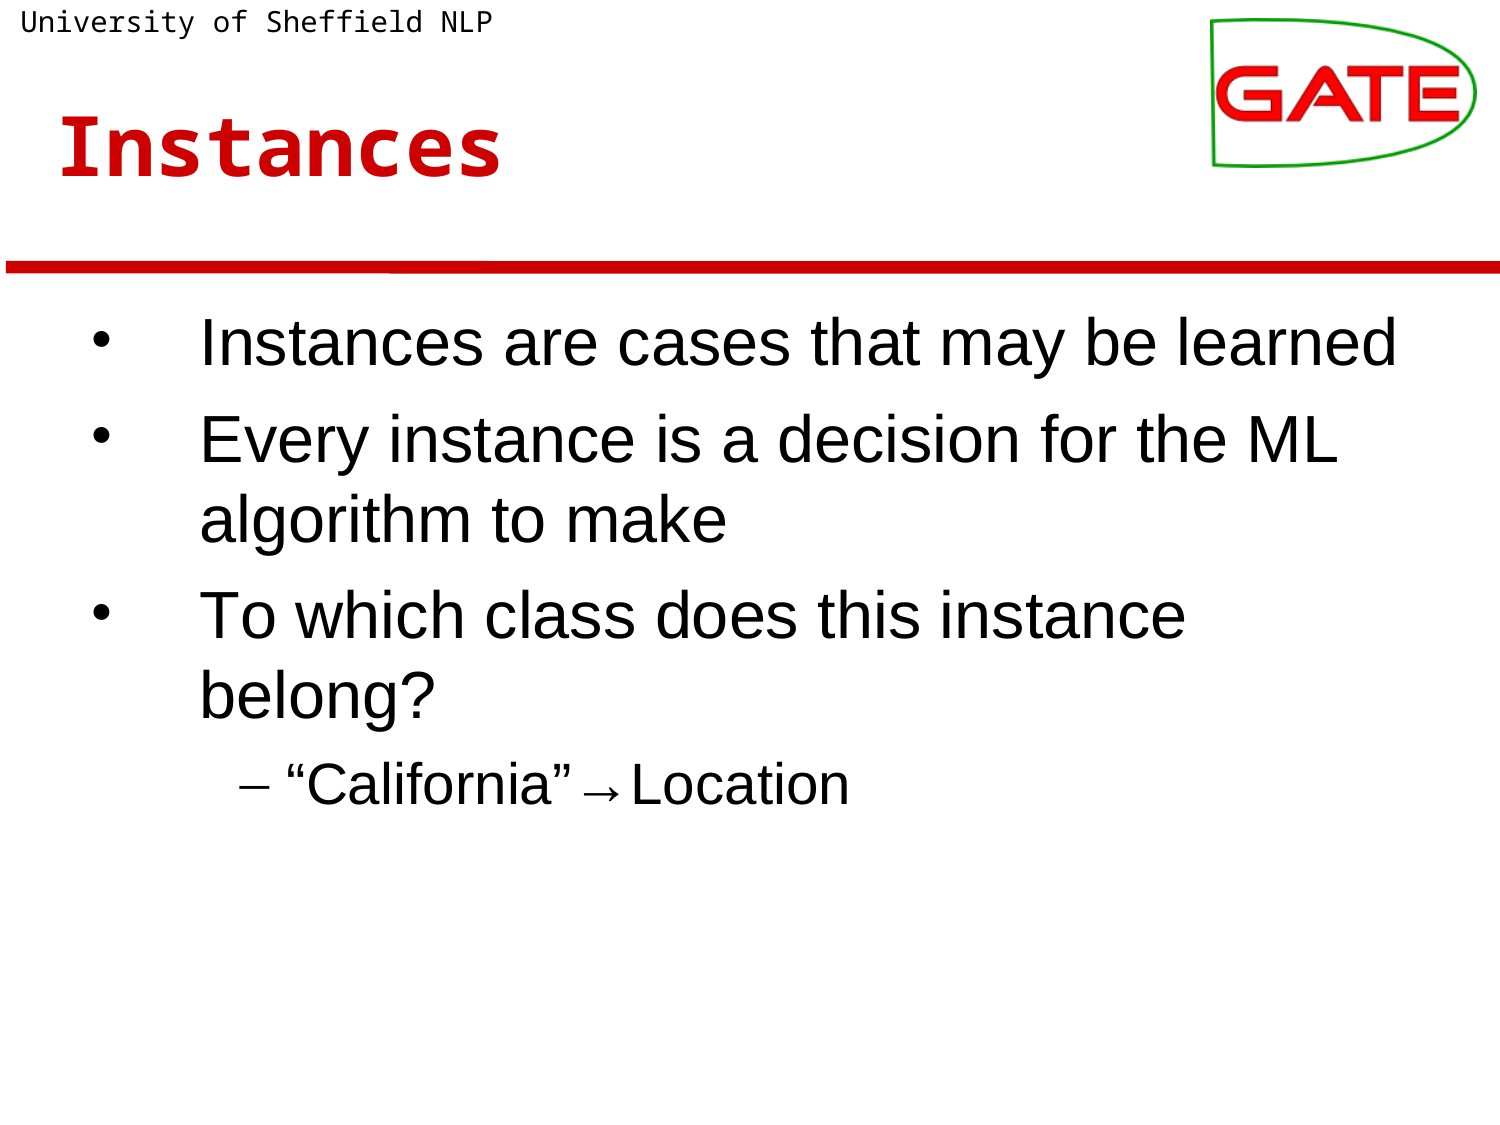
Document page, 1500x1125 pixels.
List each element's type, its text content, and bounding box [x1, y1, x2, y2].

list Instances are cases that may be learned Every instance is a decision for the ML algorithm to make To which class does this instance belong? “California”→Location [75, 290, 1425, 1034]
title Instances [41, 30, 1391, 262]
picture [1210, 18, 1477, 168]
